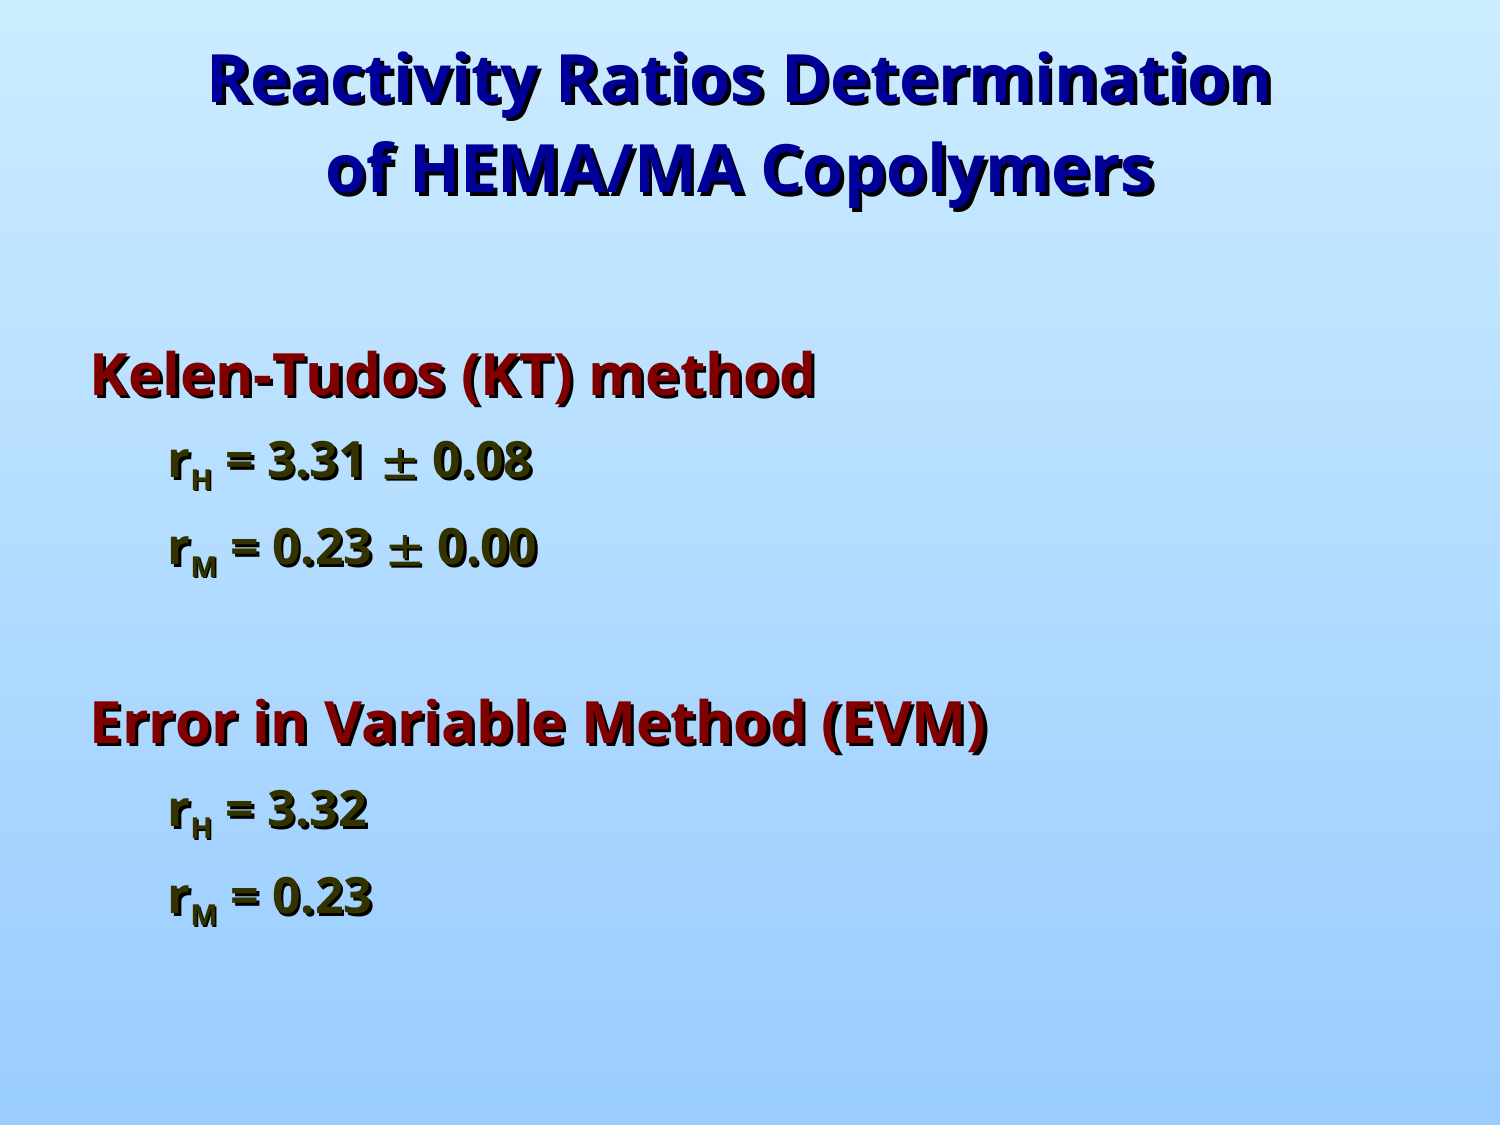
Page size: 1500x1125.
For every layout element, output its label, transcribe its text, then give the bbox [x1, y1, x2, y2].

title Reactivity Ratios Determination of HEMA/MA Copolymers [152, 0, 1328, 250]
list Kelen-Tudos (KT) method rH = 3.31  0.08 rM = 0.23  0.00 Error in Variable Method (EVM) rH = 3.32 rM = 0.23 [75, 324, 1426, 1001]
